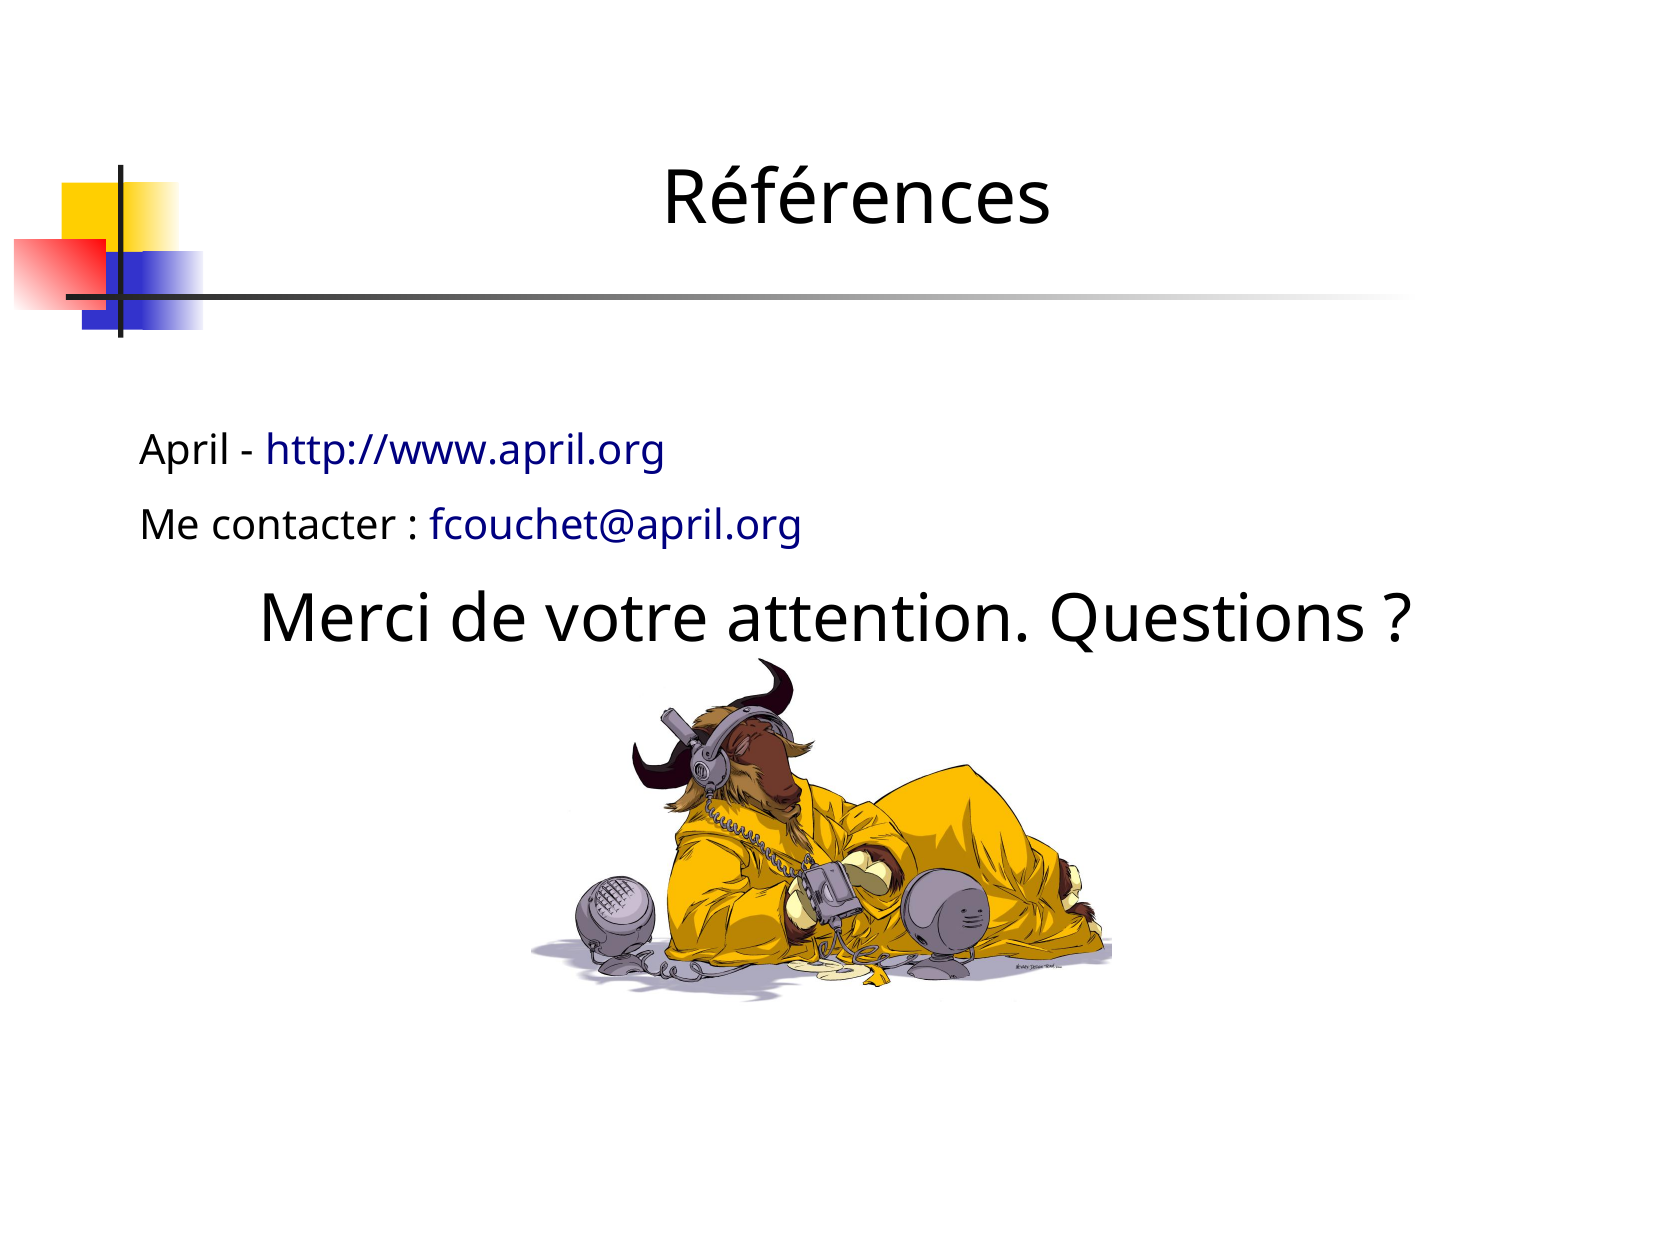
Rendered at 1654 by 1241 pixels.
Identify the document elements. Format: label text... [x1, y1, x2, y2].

list April - http://www.april.org Me contacter : fcouchet@april.org Merci de votre attention. Questions ? [121, 344, 1534, 1127]
title Références [121, 91, 1534, 299]
